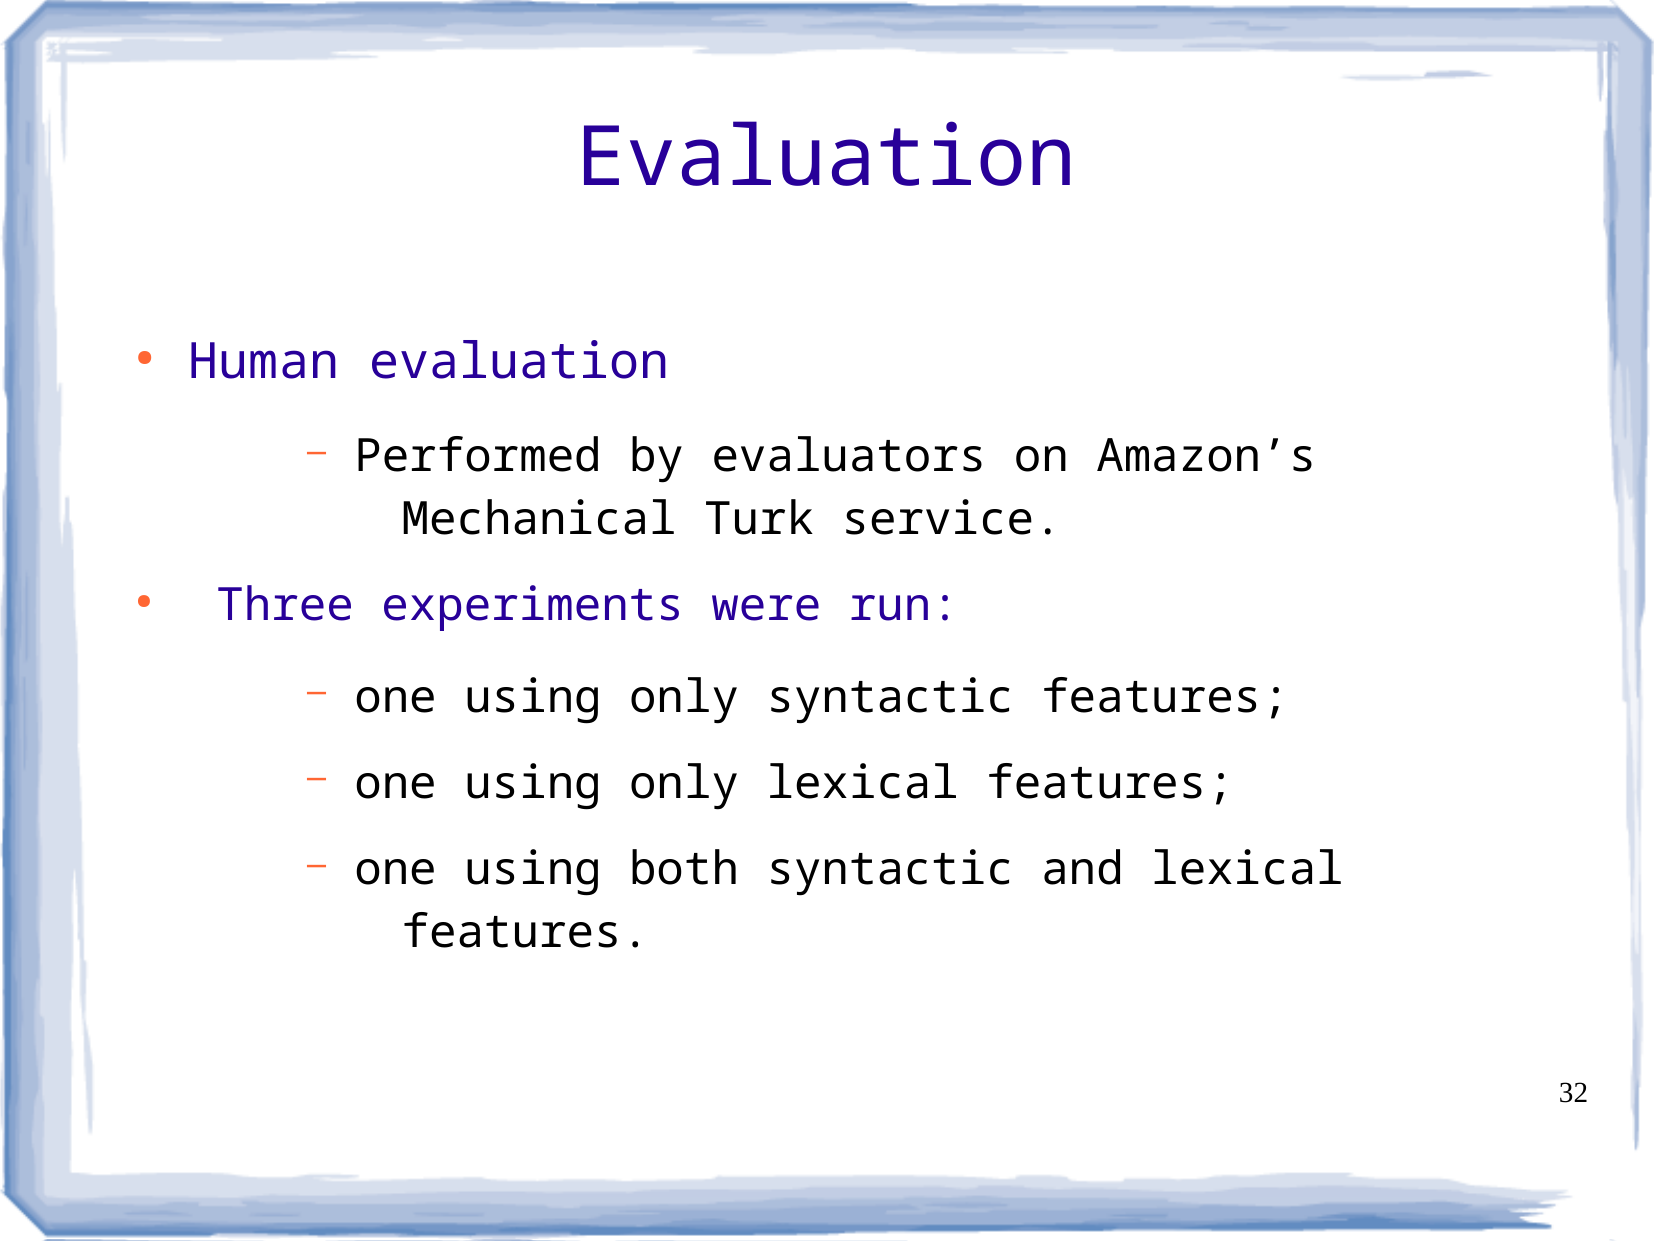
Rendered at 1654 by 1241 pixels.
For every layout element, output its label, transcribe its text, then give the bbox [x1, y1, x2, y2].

title Evaluation [82, 49, 1571, 257]
picture [0, 0, 1654, 1241]
list Human evaluation Performed by evaluators on Amazon’s Mechanical Turk service. Three experiments were run: one using only syntactic features; one using only lexical features; one using both syntactic and lexical features. [118, 324, 1571, 1045]
